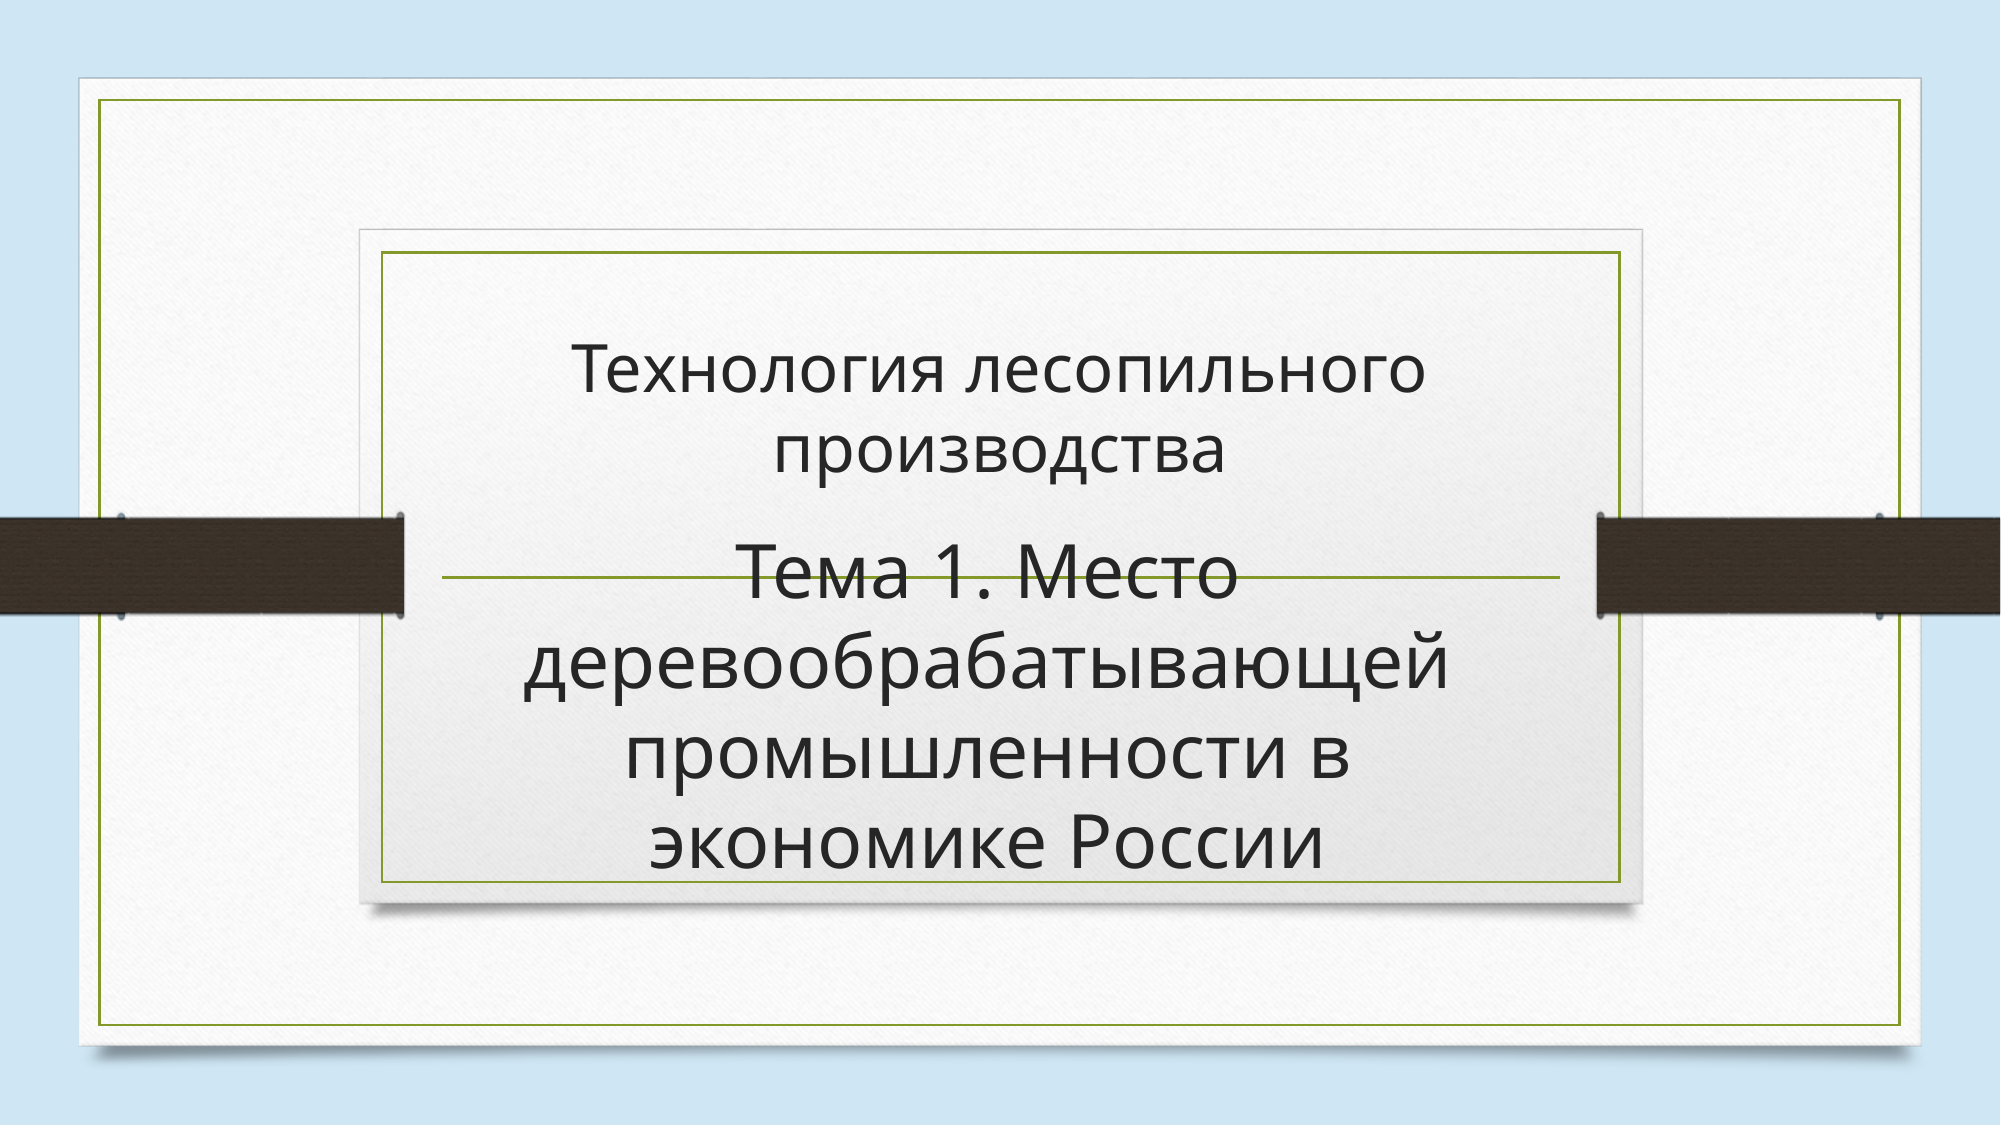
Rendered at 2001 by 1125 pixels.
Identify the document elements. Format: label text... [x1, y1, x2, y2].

picture [0, 0, 2001, 1125]
title Технология лесопильного производства [441, 318, 1560, 718]
subtitle Тема 1. Место деревообрабатывающей промышленности в экономике России [429, 515, 1548, 733]
